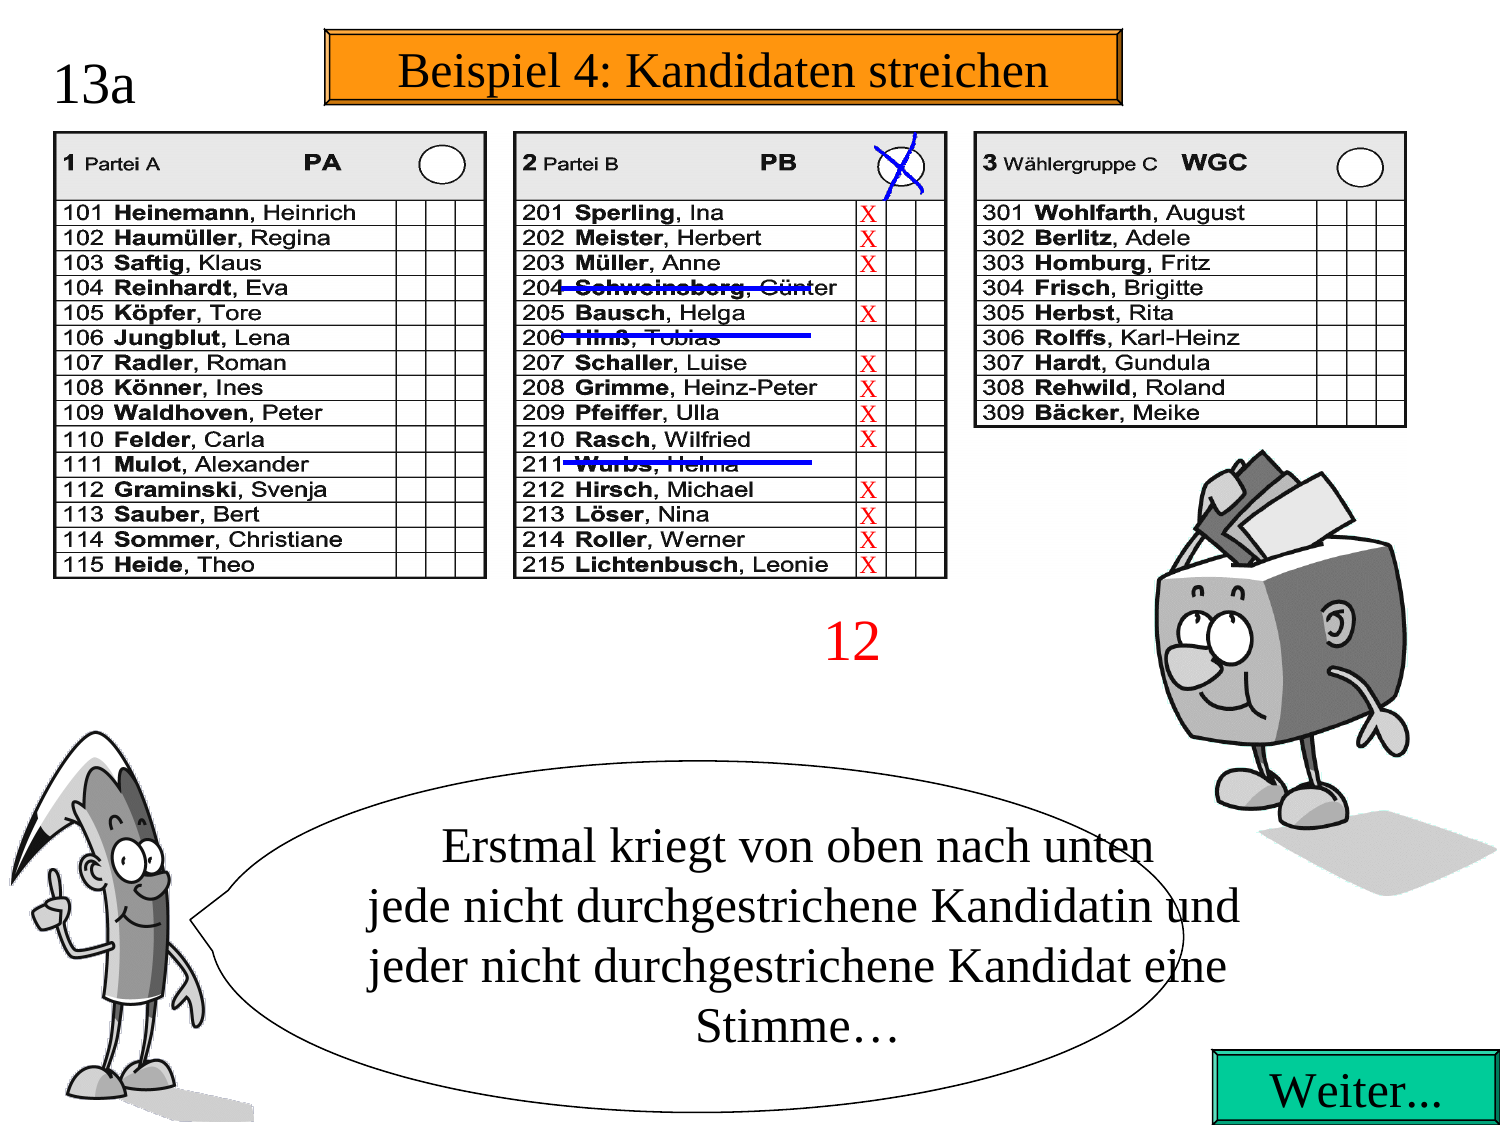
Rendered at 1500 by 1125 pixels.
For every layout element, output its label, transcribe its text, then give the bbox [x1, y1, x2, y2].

text_box X [844, 465, 895, 504]
text_box Weiter... [1218, 1055, 1495, 1120]
text_box 12 [809, 594, 910, 670]
text_box Erstmal kriegt von oben nach unten jede nicht durchgestrichene Kandidatin und jeder nicht durchgestrichene Kandidat eine Stimme… [189, 760, 1184, 1113]
text_box X [844, 339, 895, 365]
text_box 13a [37, 37, 160, 138]
text_box X [844, 189, 895, 215]
text_box X [844, 253, 895, 278]
text_box X [844, 504, 895, 516]
picture [53, 129, 1497, 896]
text_box X [844, 365, 895, 389]
text_box X [844, 389, 895, 414]
text_box X [844, 289, 895, 328]
picture [5, 723, 254, 1122]
text_box X [844, 516, 895, 540]
text_box X [844, 215, 895, 253]
text_box X [844, 414, 895, 453]
text_box Beispiel 4: Kandidaten streichen [330, 35, 1117, 99]
text_box X [844, 540, 895, 579]
